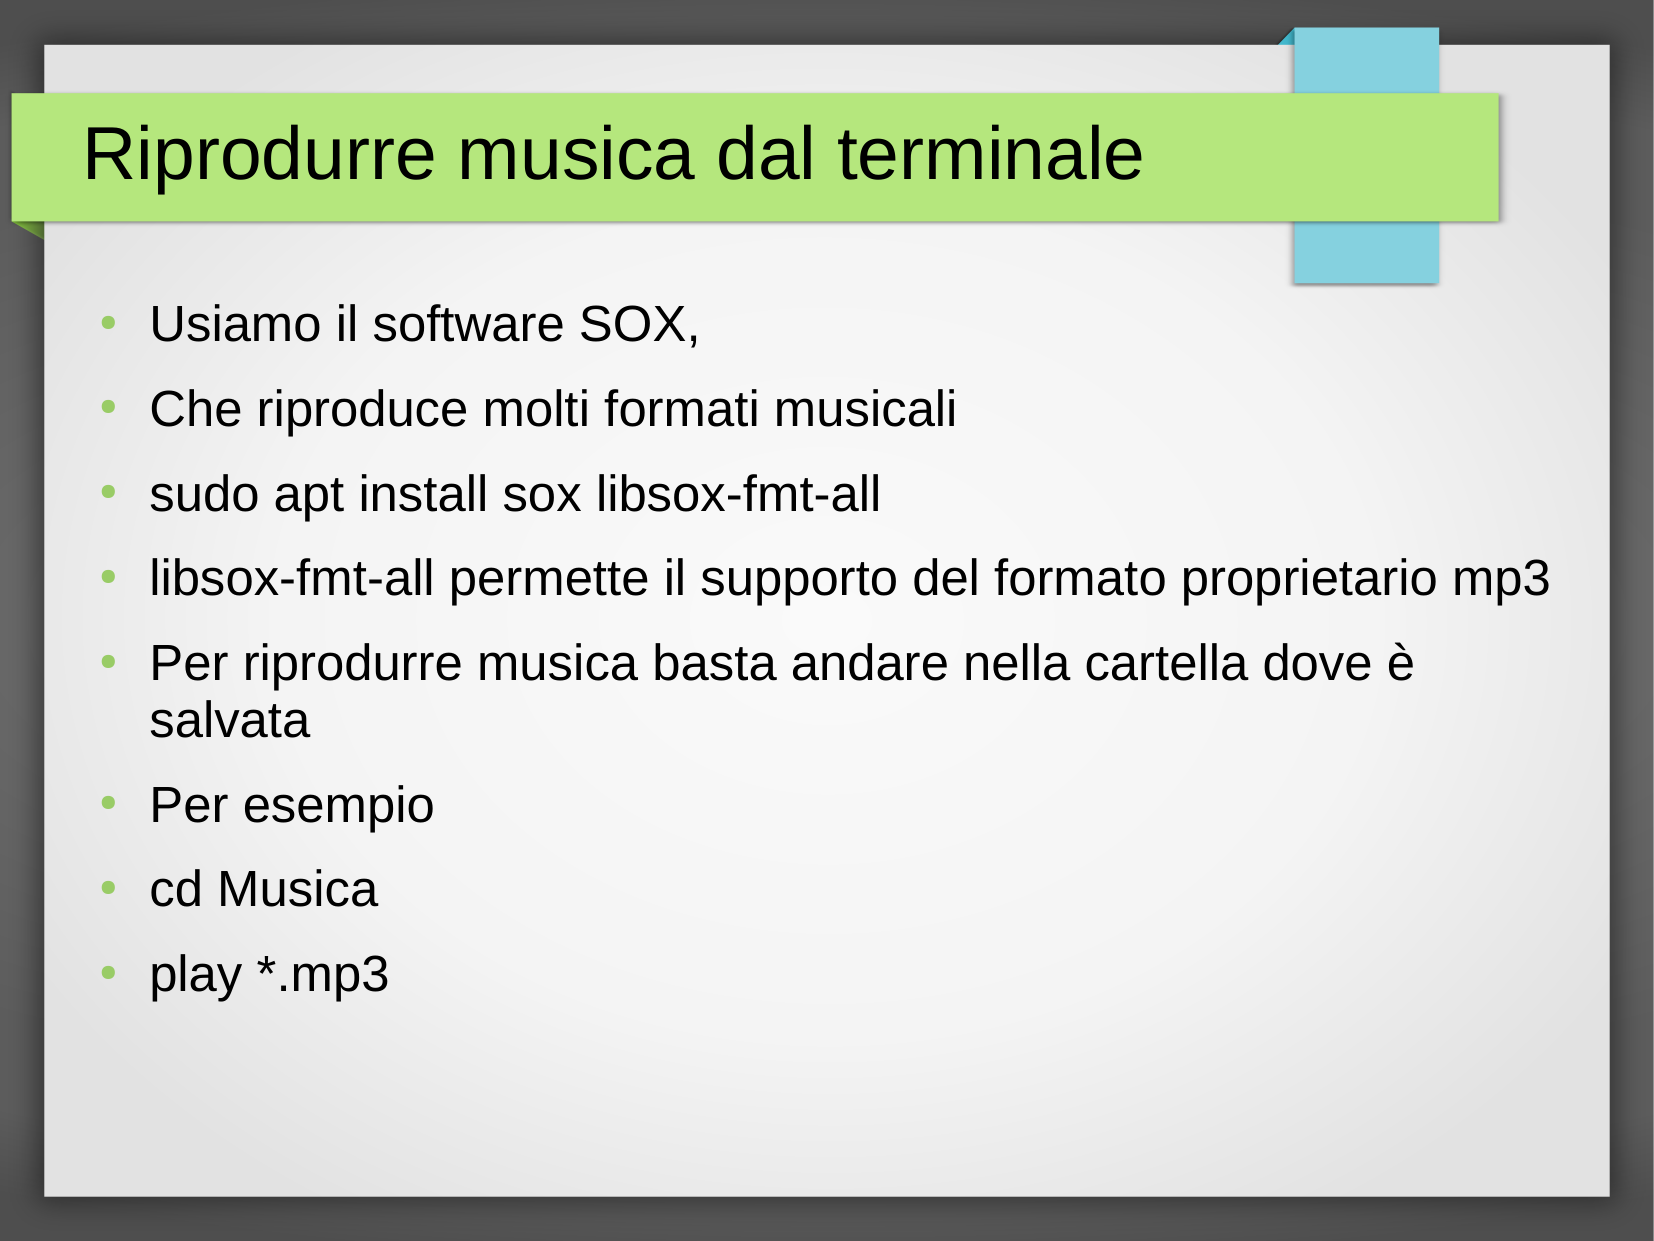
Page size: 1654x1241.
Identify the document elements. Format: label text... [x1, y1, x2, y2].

list Usiamo il software SOX, Che riproduce molti formati musicali sudo apt install sox libsox-fmt-all libsox-fmt-all permette il supporto del formato proprietario mp3 Per riprodurre musica basta andare nella cartella dove è salvata Per esempio cd Musica play *.mp3 [82, 295, 1571, 1015]
title Riprodurre musica dal terminale [82, 94, 1264, 213]
picture [0, 0, 1654, 1241]
